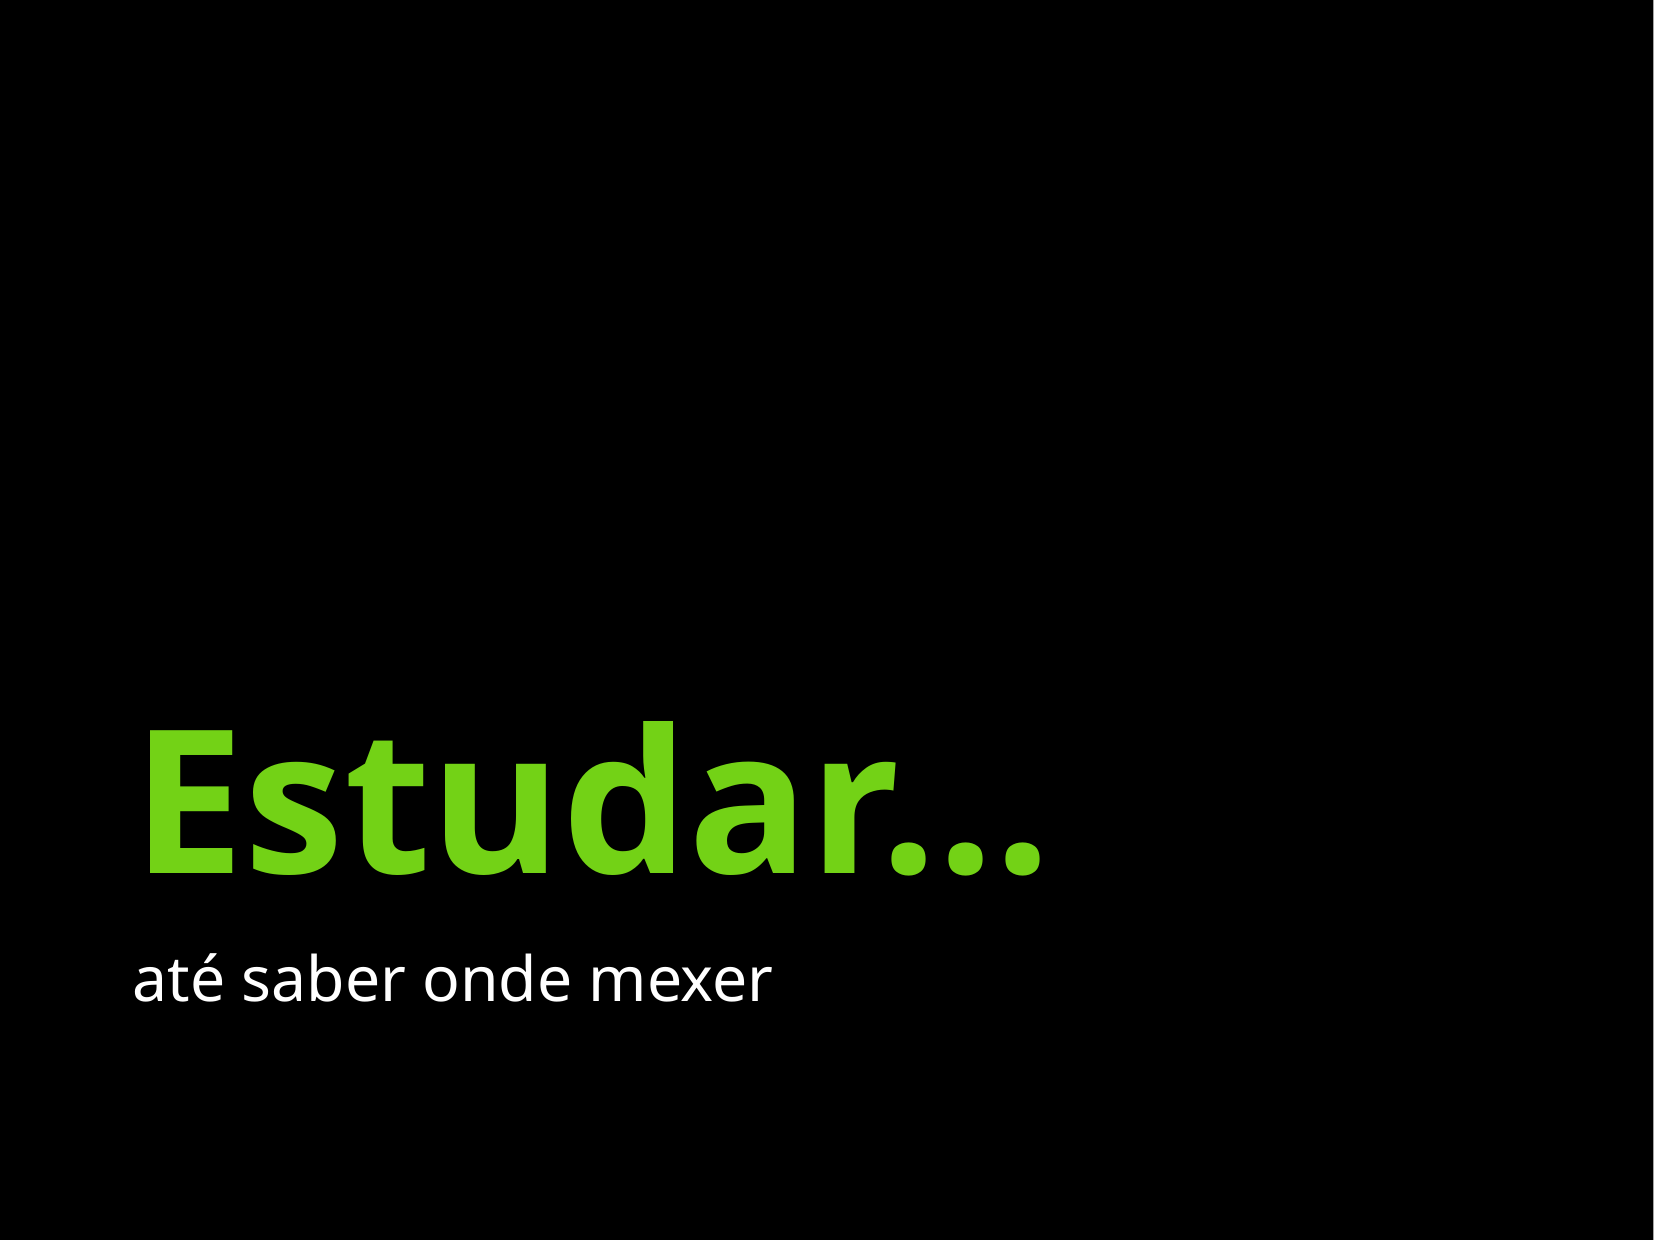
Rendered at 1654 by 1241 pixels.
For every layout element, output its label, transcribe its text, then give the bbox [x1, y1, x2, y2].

text_box Estudar... [118, 100, 1536, 927]
text_box até saber onde mexer [118, 927, 1536, 1134]
